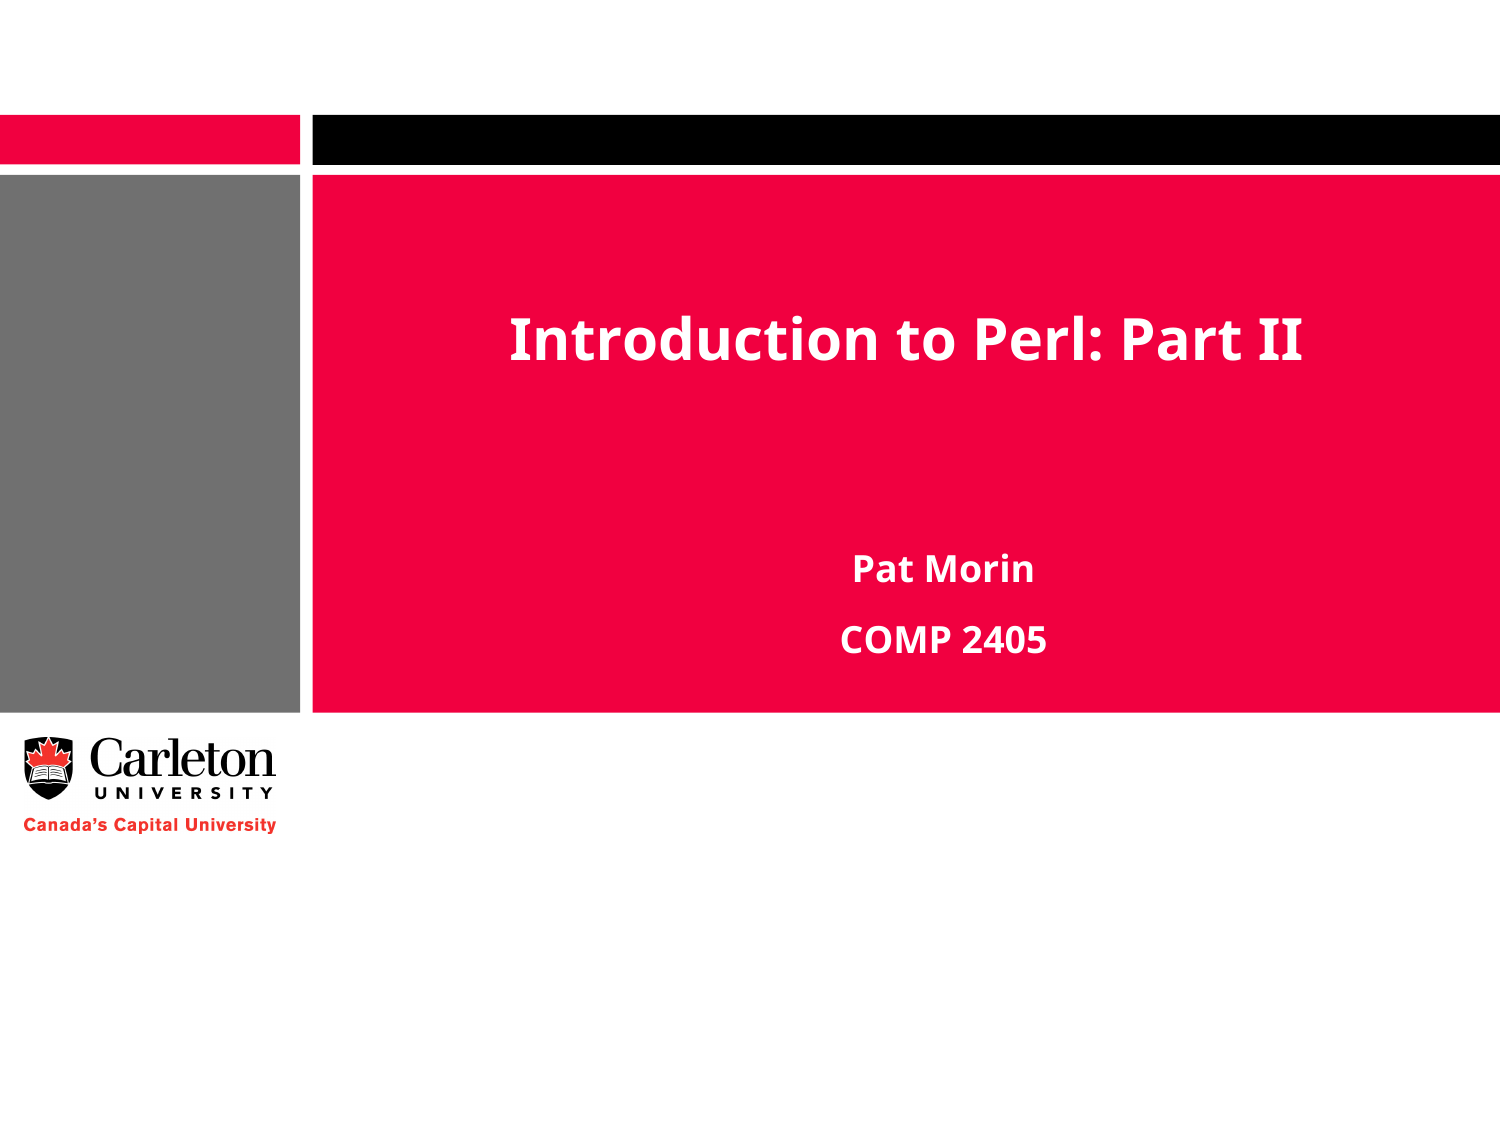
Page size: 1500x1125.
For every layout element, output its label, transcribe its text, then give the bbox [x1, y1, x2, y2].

subtitle Pat Morin COMP 2405 [312, 524, 1500, 716]
picture [24, 737, 276, 834]
title Introduction to Perl: Part II [312, 174, 1500, 501]
